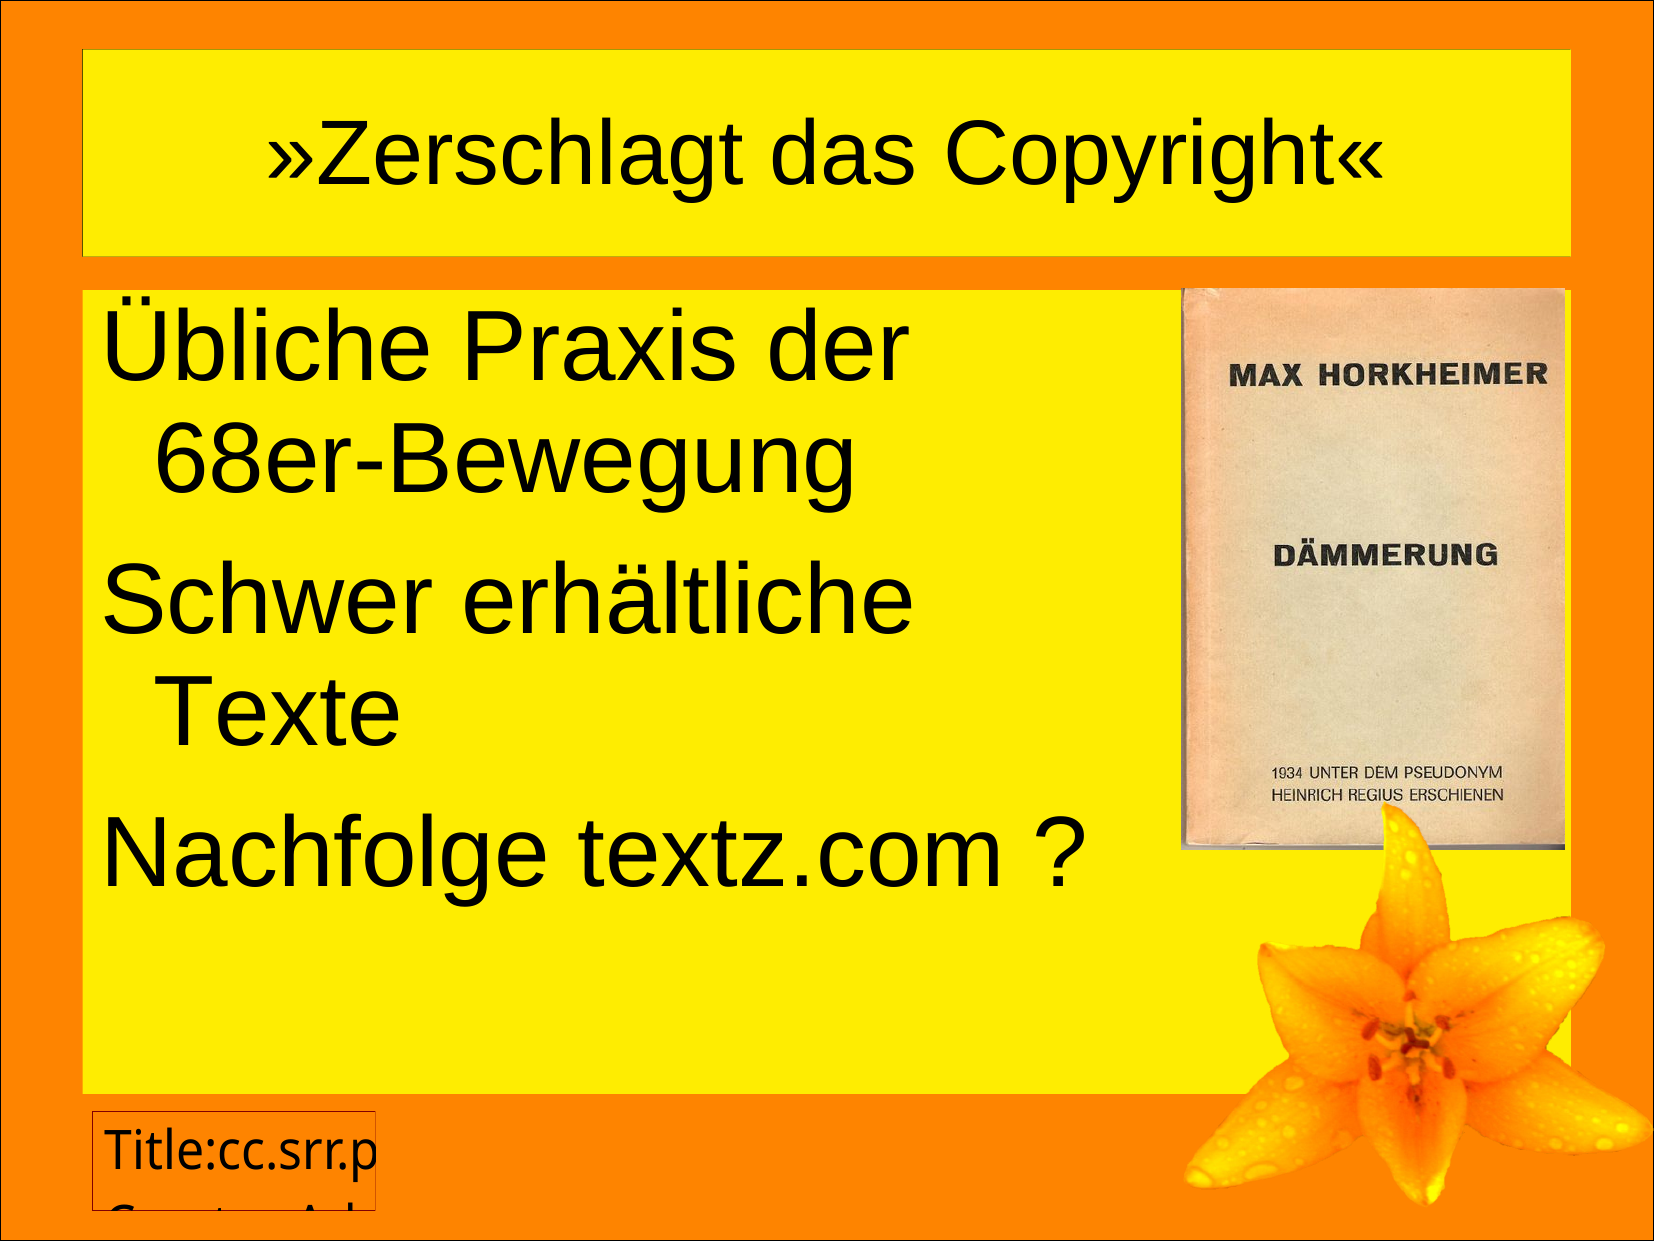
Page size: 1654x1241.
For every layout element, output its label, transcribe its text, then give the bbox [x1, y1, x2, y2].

list Übliche Praxis der 68er-Bewegung Schwer erhältliche Texte Nachfolge textz.com ? [1565, 290, 1571, 767]
picture [1181, 288, 1654, 1241]
picture [88, 1108, 376, 1211]
list Übliche Praxis der 68er-Bewegung Schwer erhältliche Texte Nachfolge textz.com ? [82, 290, 1181, 1094]
title »Zerschlagt das Copyright« [82, 49, 1571, 257]
text_box [0, 0, 1654, 1241]
